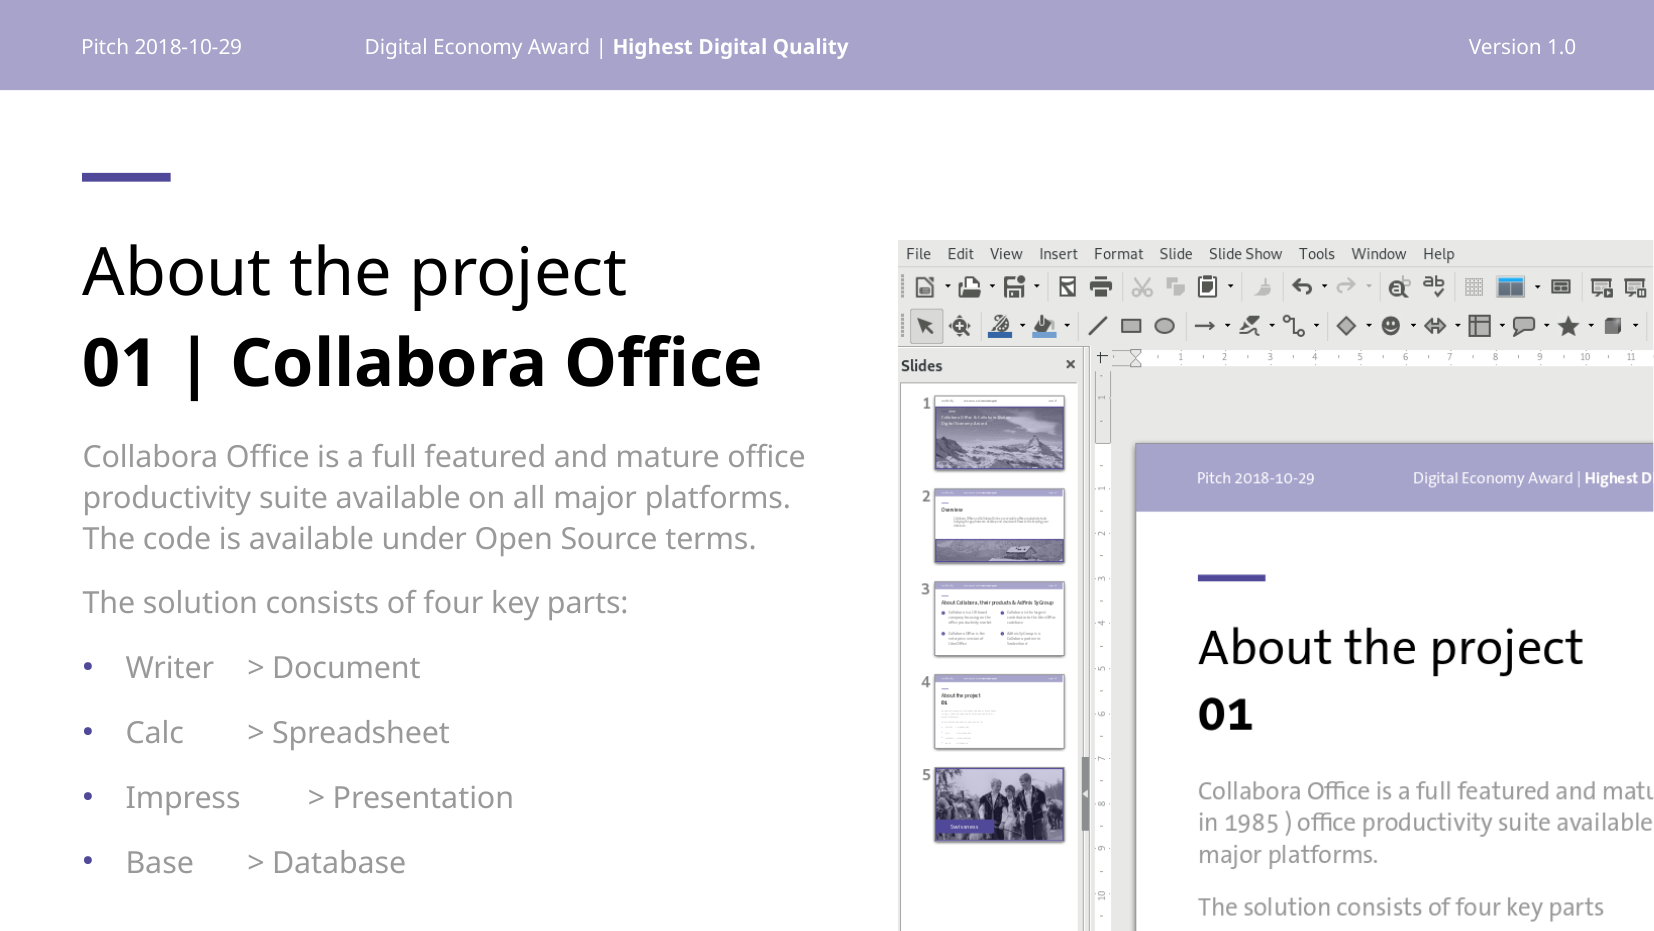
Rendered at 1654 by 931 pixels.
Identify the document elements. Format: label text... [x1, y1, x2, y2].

list Collabora Office is a full featured and mature office productivity suite available on all major platforms. The code is available under Open Source terms. The solution consists of four key parts: Writer > Document Calc > Spreadsheet Impress > Presentation Base > Database [82, 435, 809, 903]
title About the project 01 | Collabora Office [82, 224, 1571, 406]
picture [898, 240, 1654, 931]
